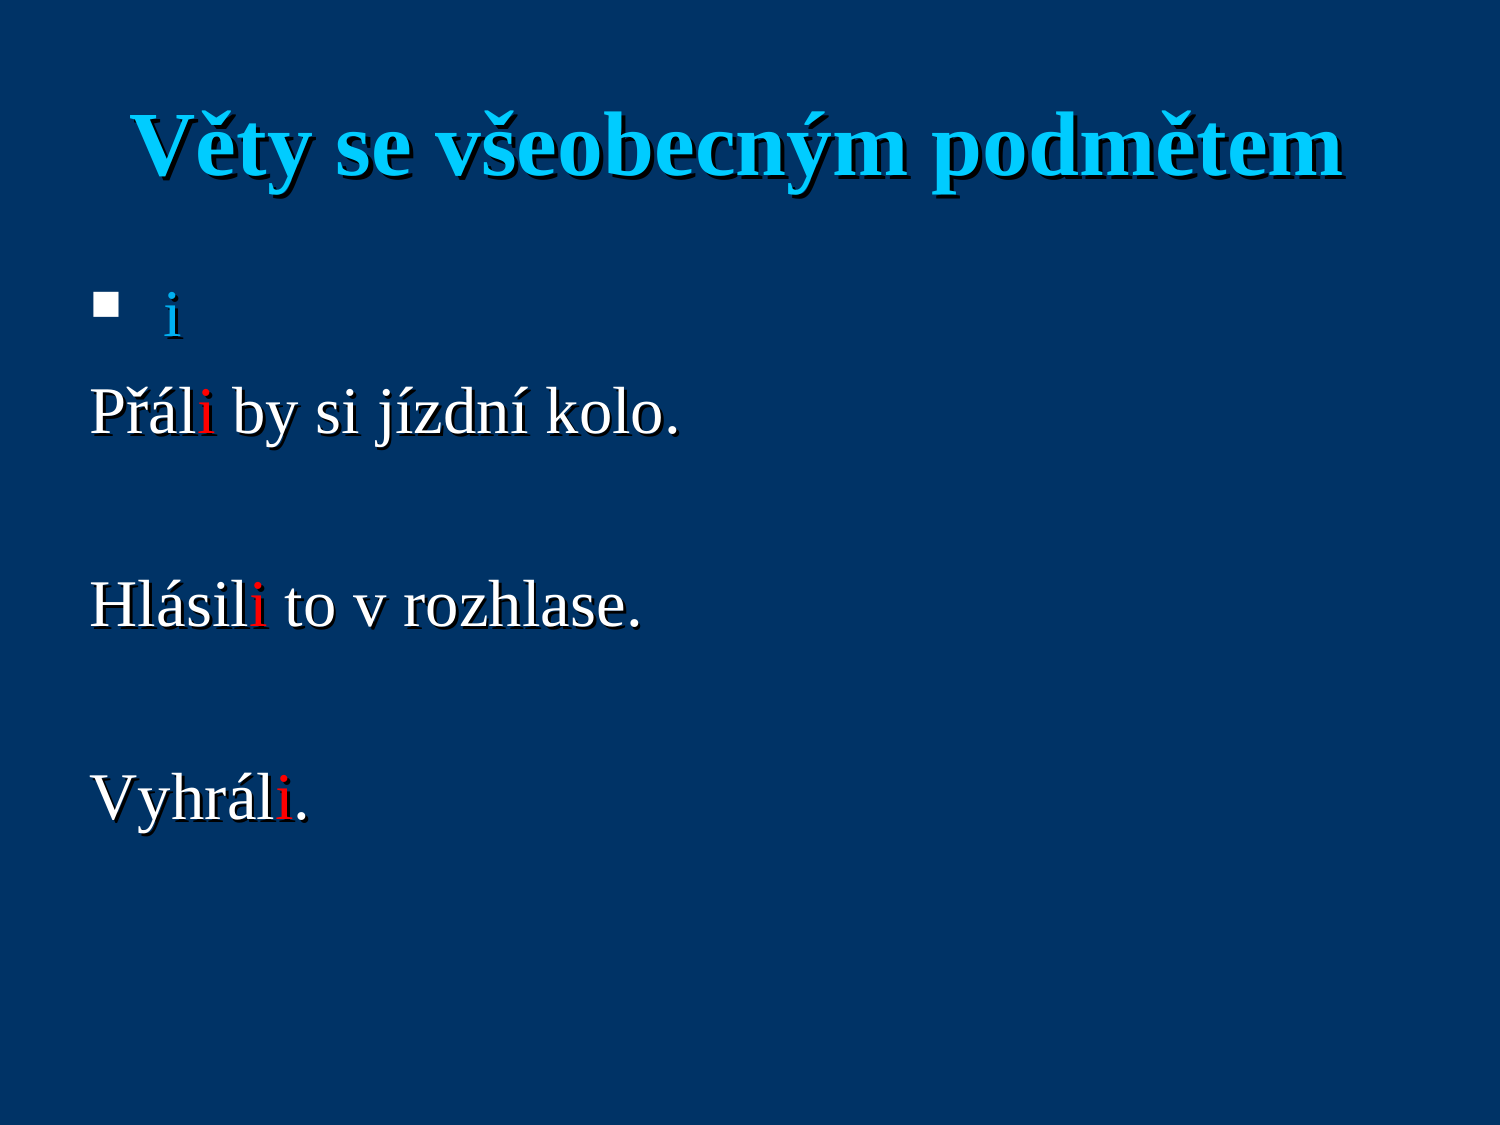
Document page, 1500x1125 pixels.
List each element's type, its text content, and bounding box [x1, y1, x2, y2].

text_box Věty se všeobecným podmětem [75, 45, 1426, 233]
text_box i Přáli by si jízdní kolo. Hlásili to v rozhlase. Vyhráli. [75, 262, 1426, 1005]
